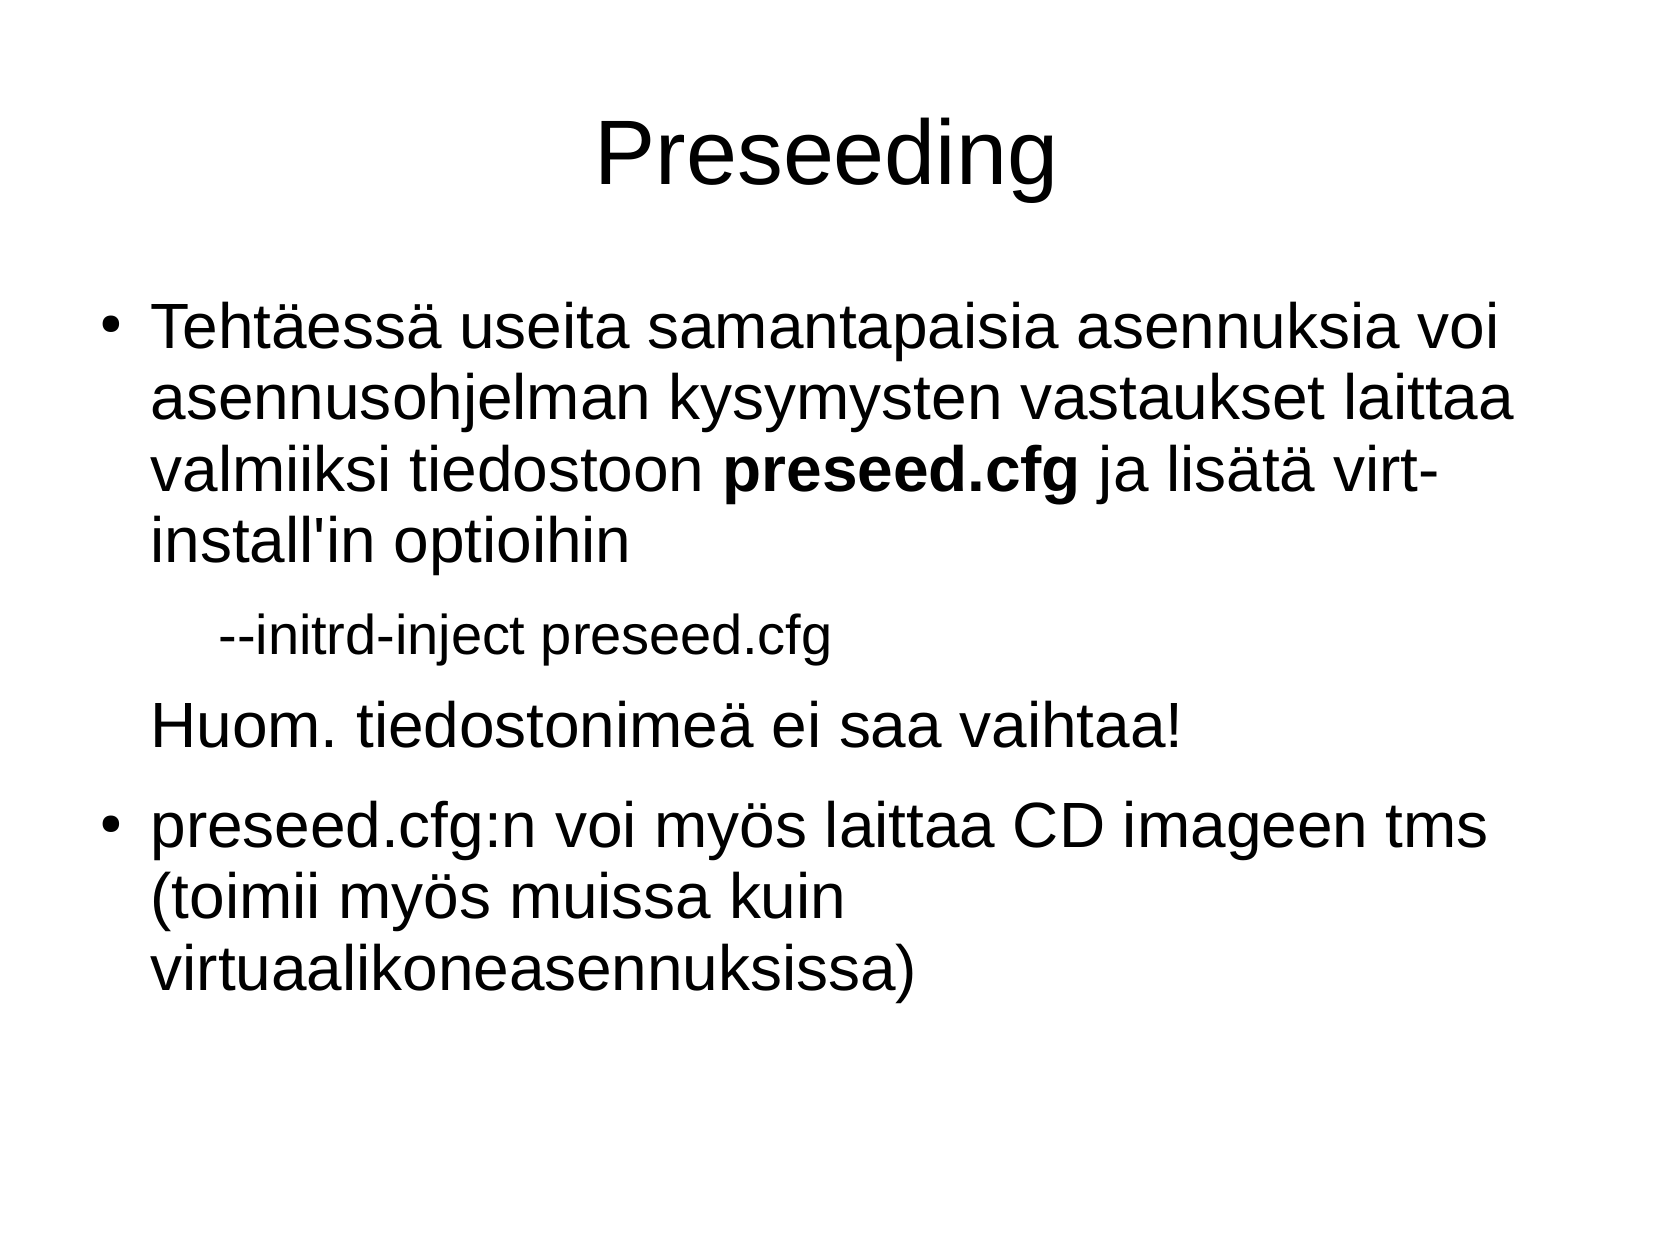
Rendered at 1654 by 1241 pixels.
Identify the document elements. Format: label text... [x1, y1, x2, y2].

title Preseeding [82, 49, 1571, 257]
list Tehtäessä useita samantapaisia asennuksia voi asennusohjelman kysymysten vastaukset laittaa valmiiksi tiedostoon preseed.cfg ja lisätä virt-install'in optioihin --initrd-inject preseed.cfg Huom. tiedostonimeä ei saa vaihtaa! preseed.cfg:n voi myös laittaa CD imageen tms (toimii myös muissa kuin virtuaalikoneasennuksissa) [82, 290, 1571, 1010]
